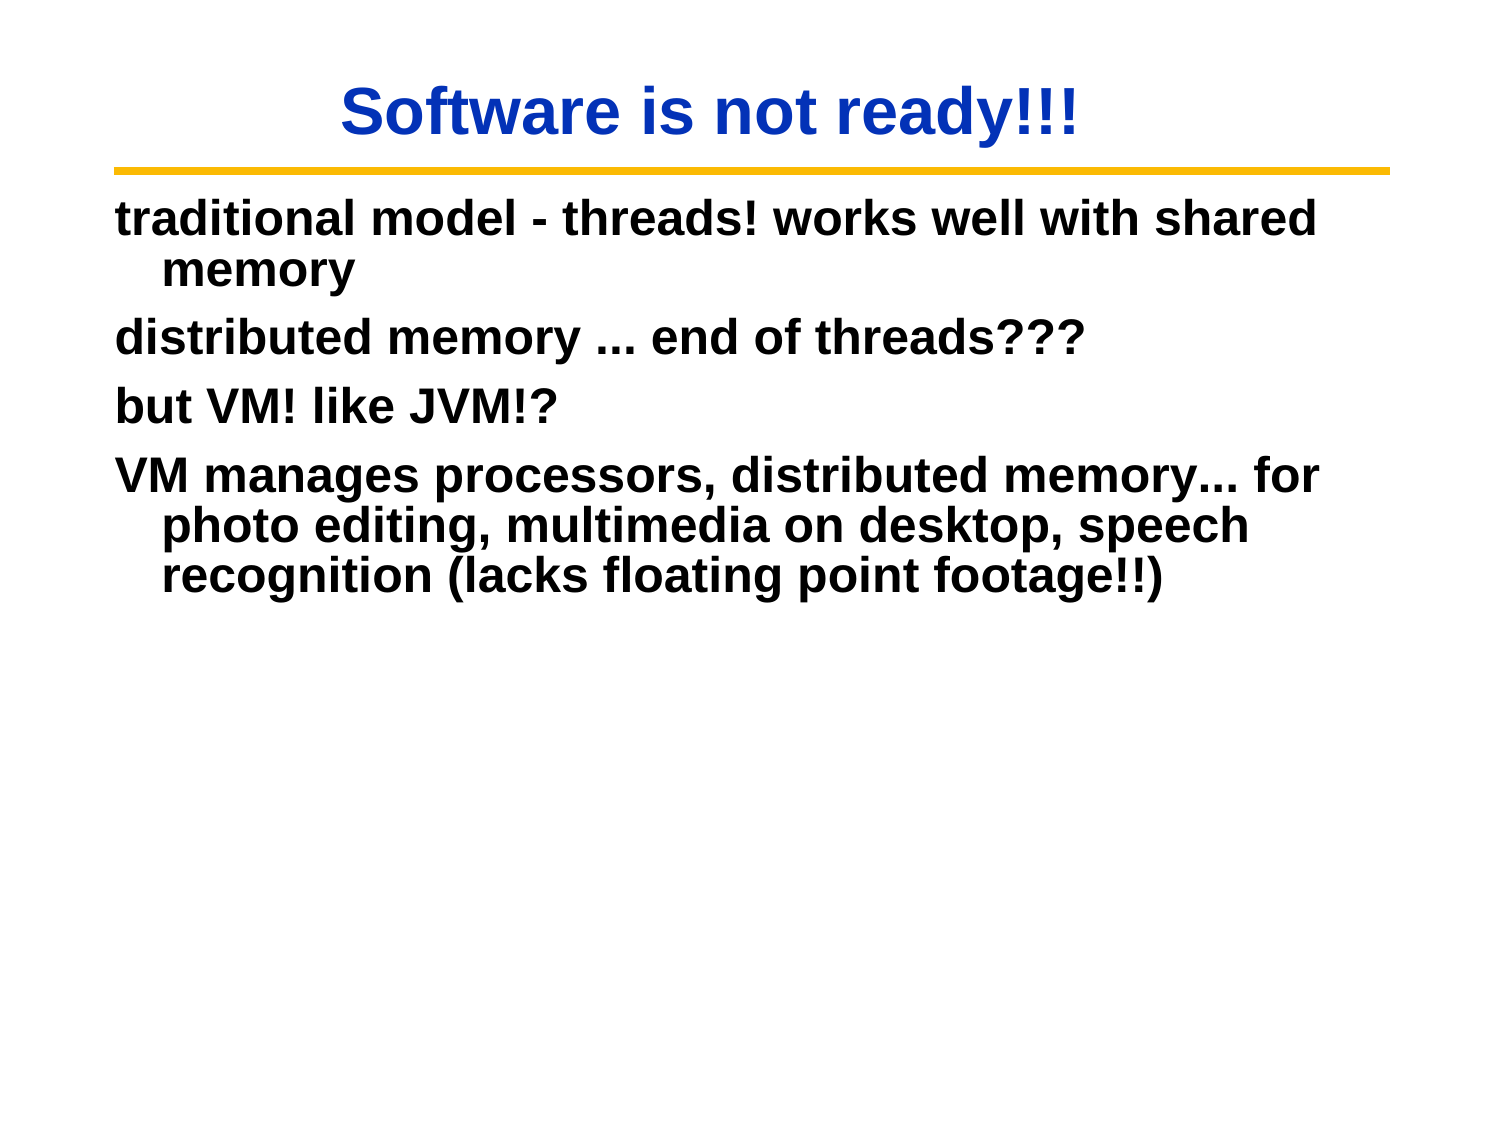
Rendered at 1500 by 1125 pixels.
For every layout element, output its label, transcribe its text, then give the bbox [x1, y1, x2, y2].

list traditional model - threads! works well with shared memory distributed memory ... end of threads??? but VM! like JVM!? VM manages processors, distributed memory... for photo editing, multimedia on desktop, speech recognition (lacks floating point footage!!) [114, 195, 1375, 990]
title Software is not ready!!! [112, 61, 1309, 168]
